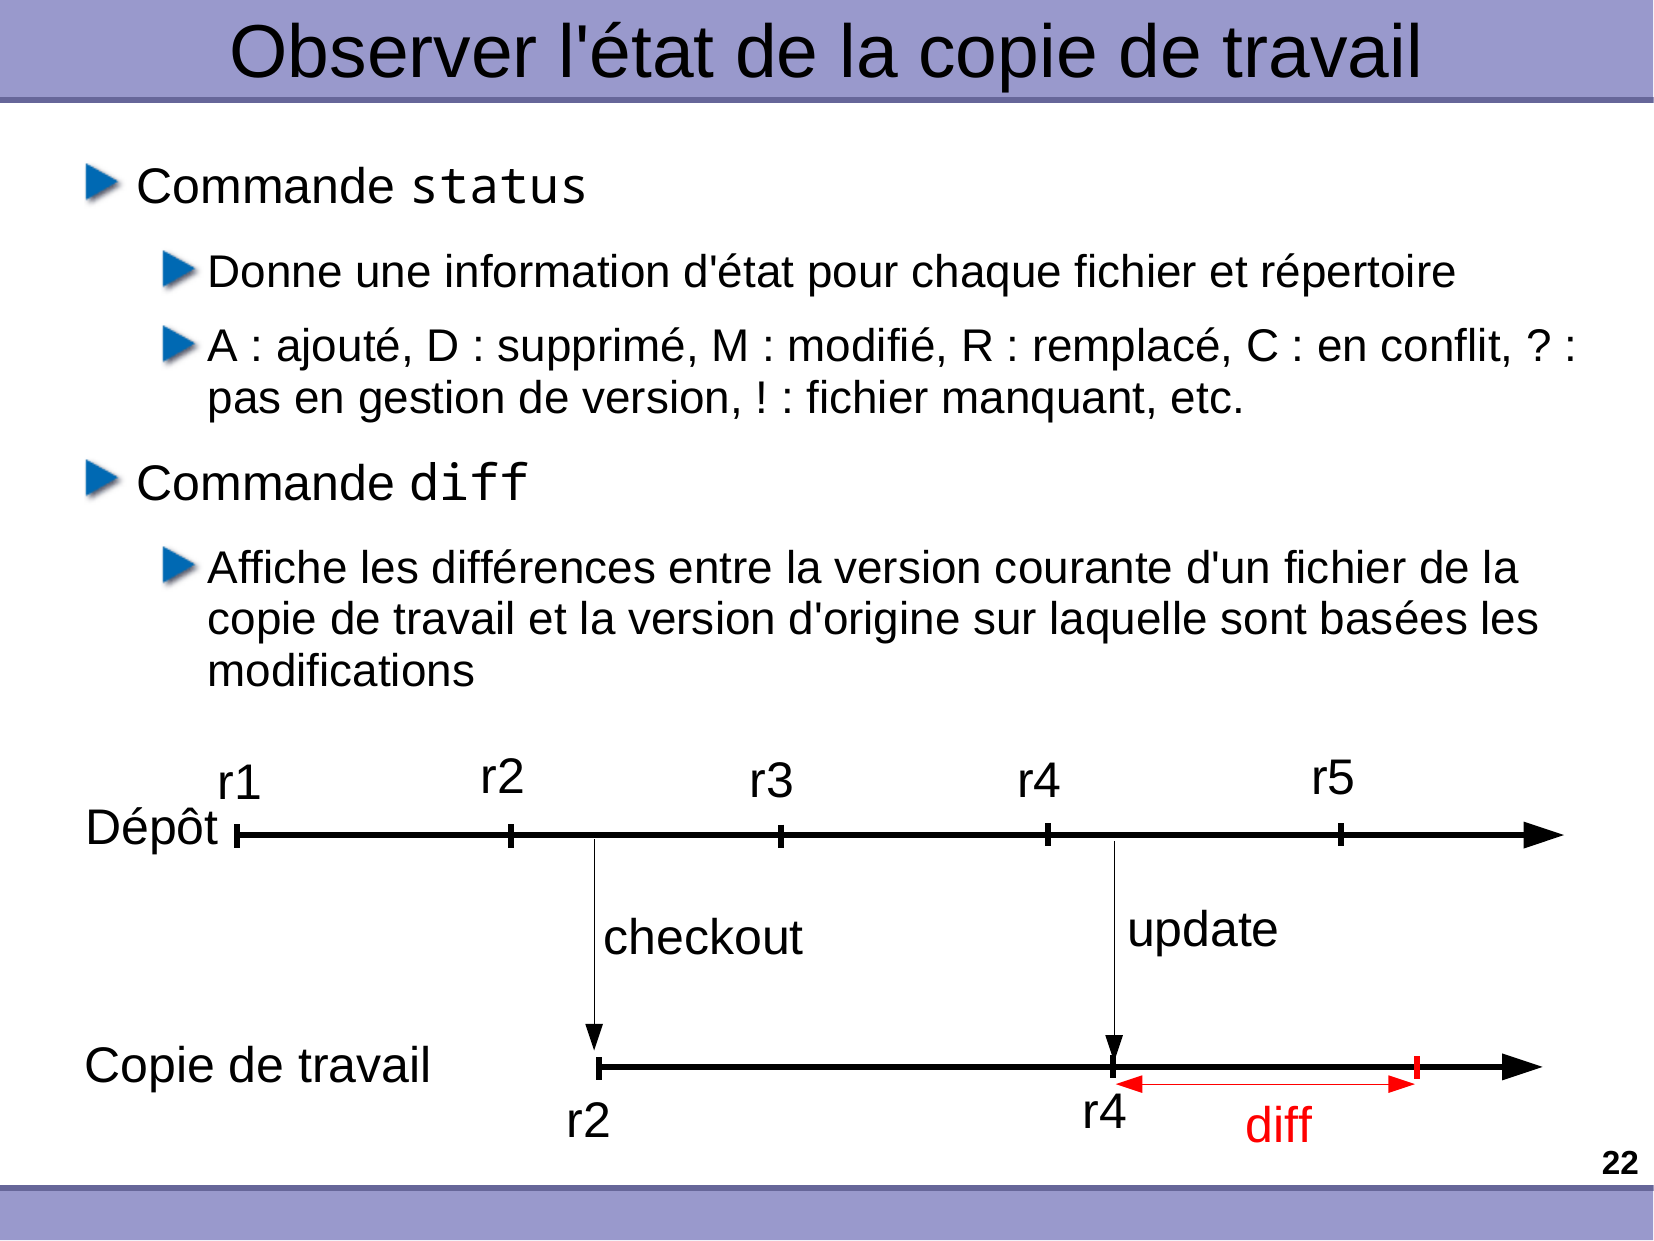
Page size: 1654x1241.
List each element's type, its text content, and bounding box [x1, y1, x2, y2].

text_box update [1127, 901, 1297, 964]
text_box r2 [566, 1092, 630, 1155]
text_box Copie de travail [84, 1036, 565, 1100]
text_box r4 [1082, 1083, 1146, 1146]
text_box r4 [1017, 752, 1080, 815]
title Observer l'état de la copie de travail [0, 4, 1654, 98]
text_box r5 [1311, 749, 1374, 812]
text_box r3 [749, 751, 812, 814]
text_box r2 [480, 748, 543, 811]
text_box r1 [217, 754, 281, 819]
text_box Dépôt [85, 799, 236, 862]
text_box diff [1245, 1096, 1324, 1160]
text_box checkout [603, 909, 844, 972]
list Commande status Donne une information d'état pour chaque fichier et répertoire A : ajouté, D : supprimé, M : modifié, R : remplacé, C : en conflit, ? : pas en gestion de version, ! : fichier manquant, etc. Commande diff Affiche les différences entre la version courante d'un fichier de la copie de travail et la version d'origine sur laquelle sont basées les modifications [65, 150, 1589, 1066]
